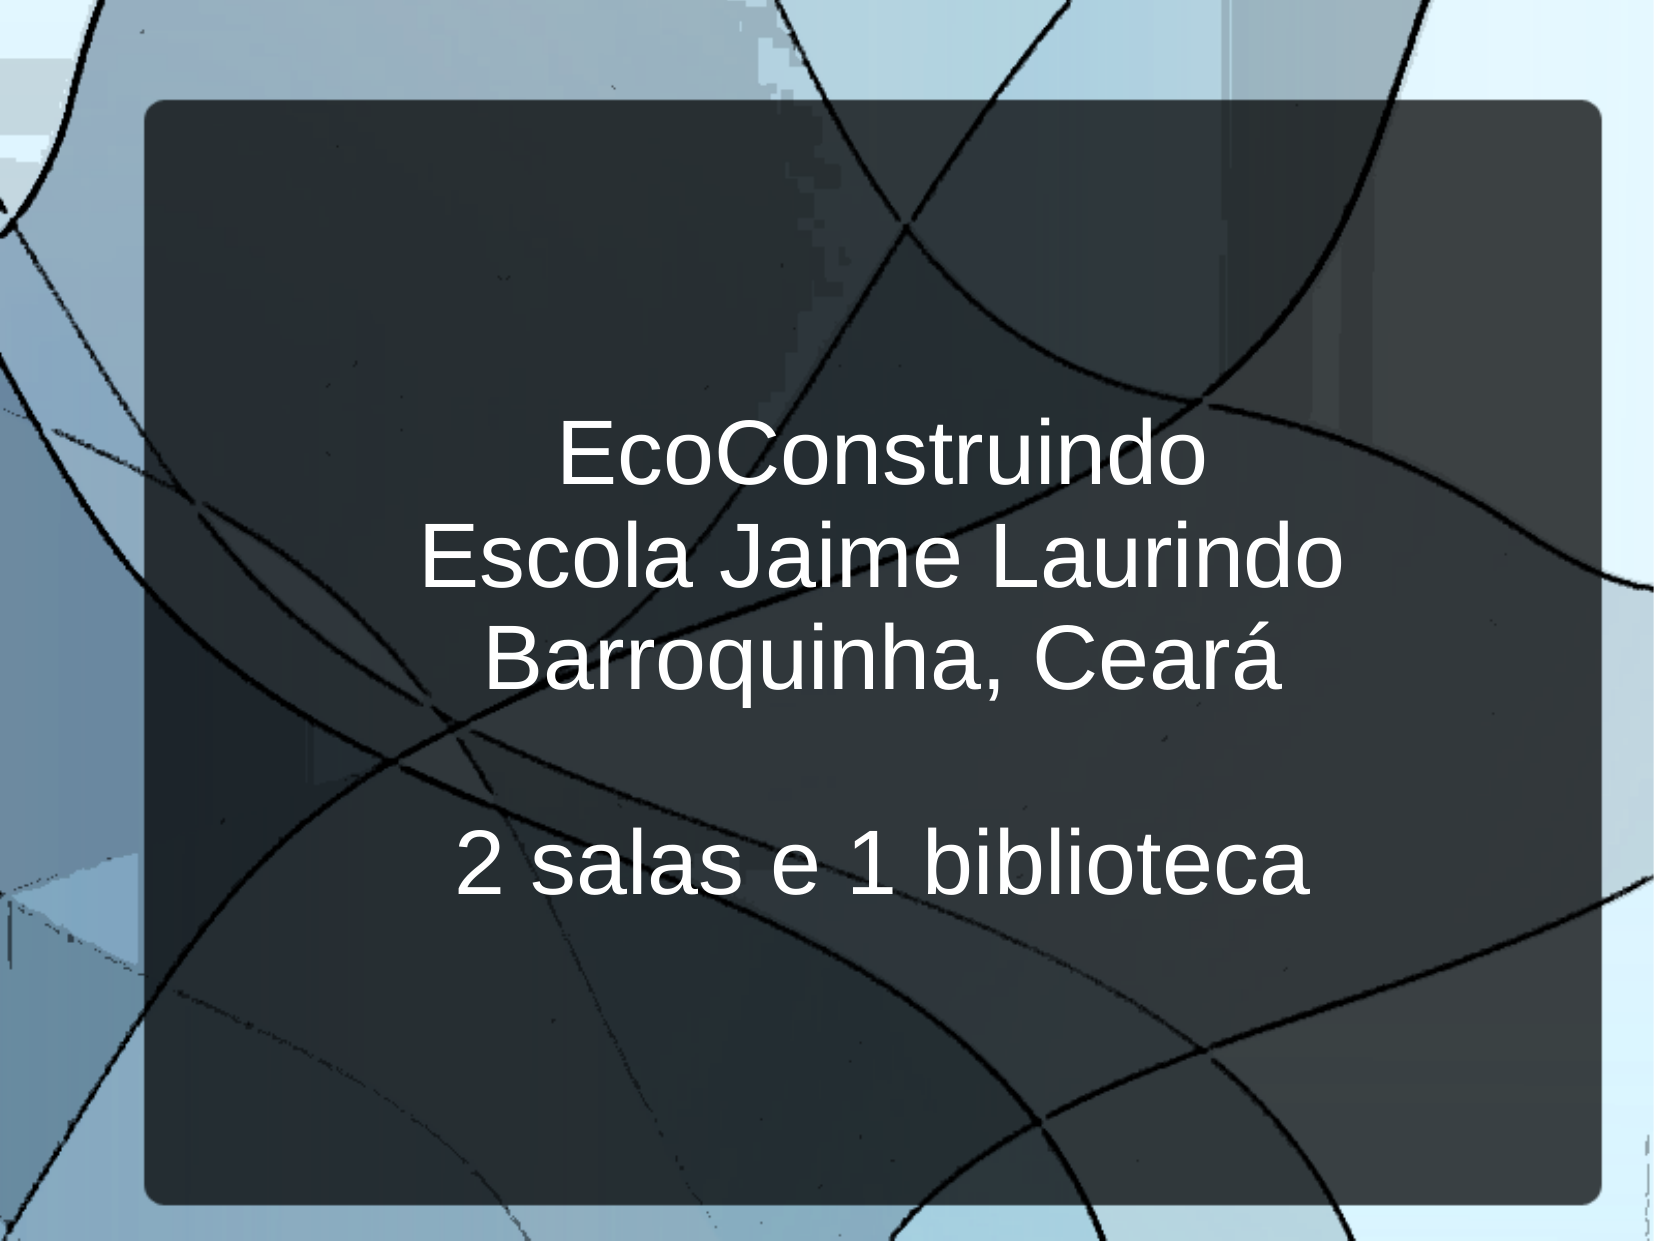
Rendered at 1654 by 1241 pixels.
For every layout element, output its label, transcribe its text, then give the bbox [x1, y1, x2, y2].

title EcoConstruindo Escola Jaime Laurindo Barroquinha, Ceará 2 salas e 1 biblioteca [171, 400, 1595, 915]
picture [0, 0, 1654, 1241]
